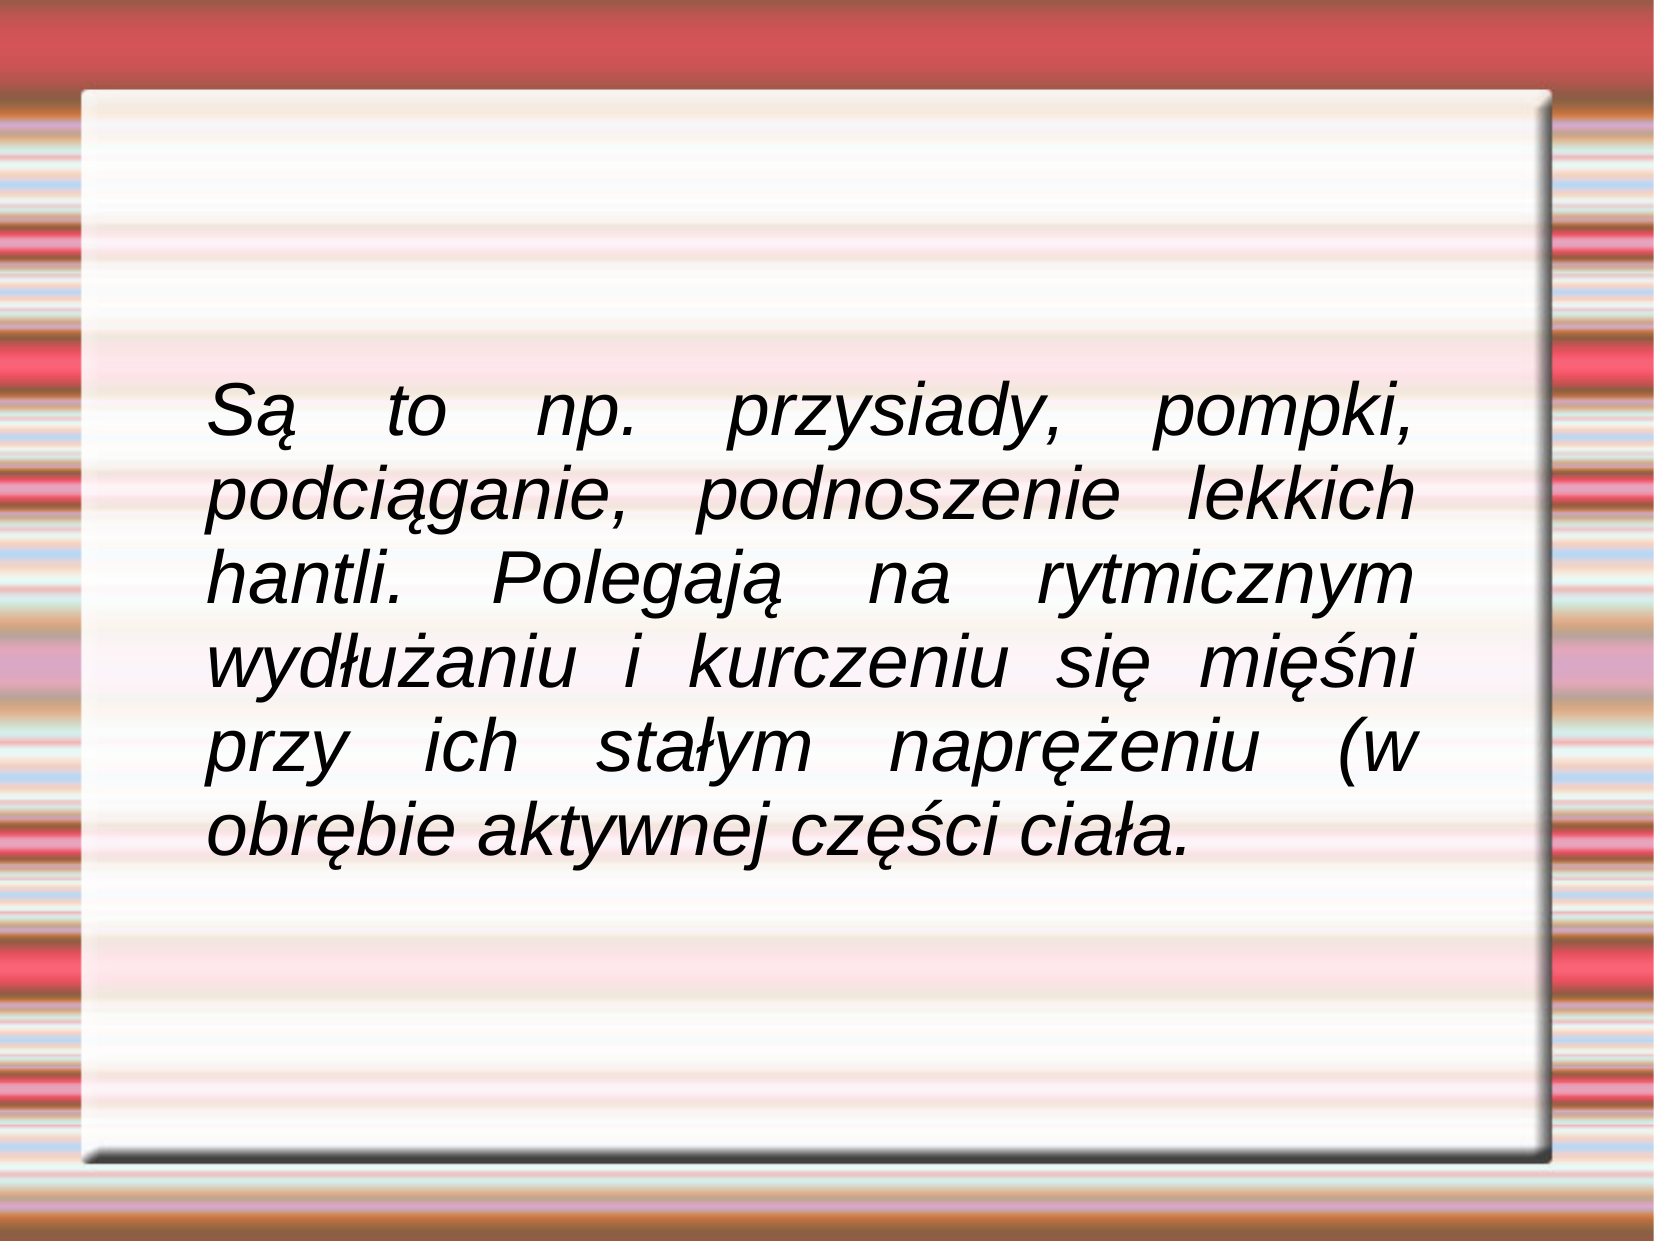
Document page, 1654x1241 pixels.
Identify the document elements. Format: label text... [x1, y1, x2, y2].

subtitle Są to np. przysiady, pompki, podciąganie, podnoszenie lekkich hantli. Polegają na rytmicznym wydłużaniu i kurczeniu się mięśni przy ich stałym naprężeniu (w obrębie aktywnej części ciała. [206, 118, 1418, 1121]
picture [0, 0, 1654, 1241]
